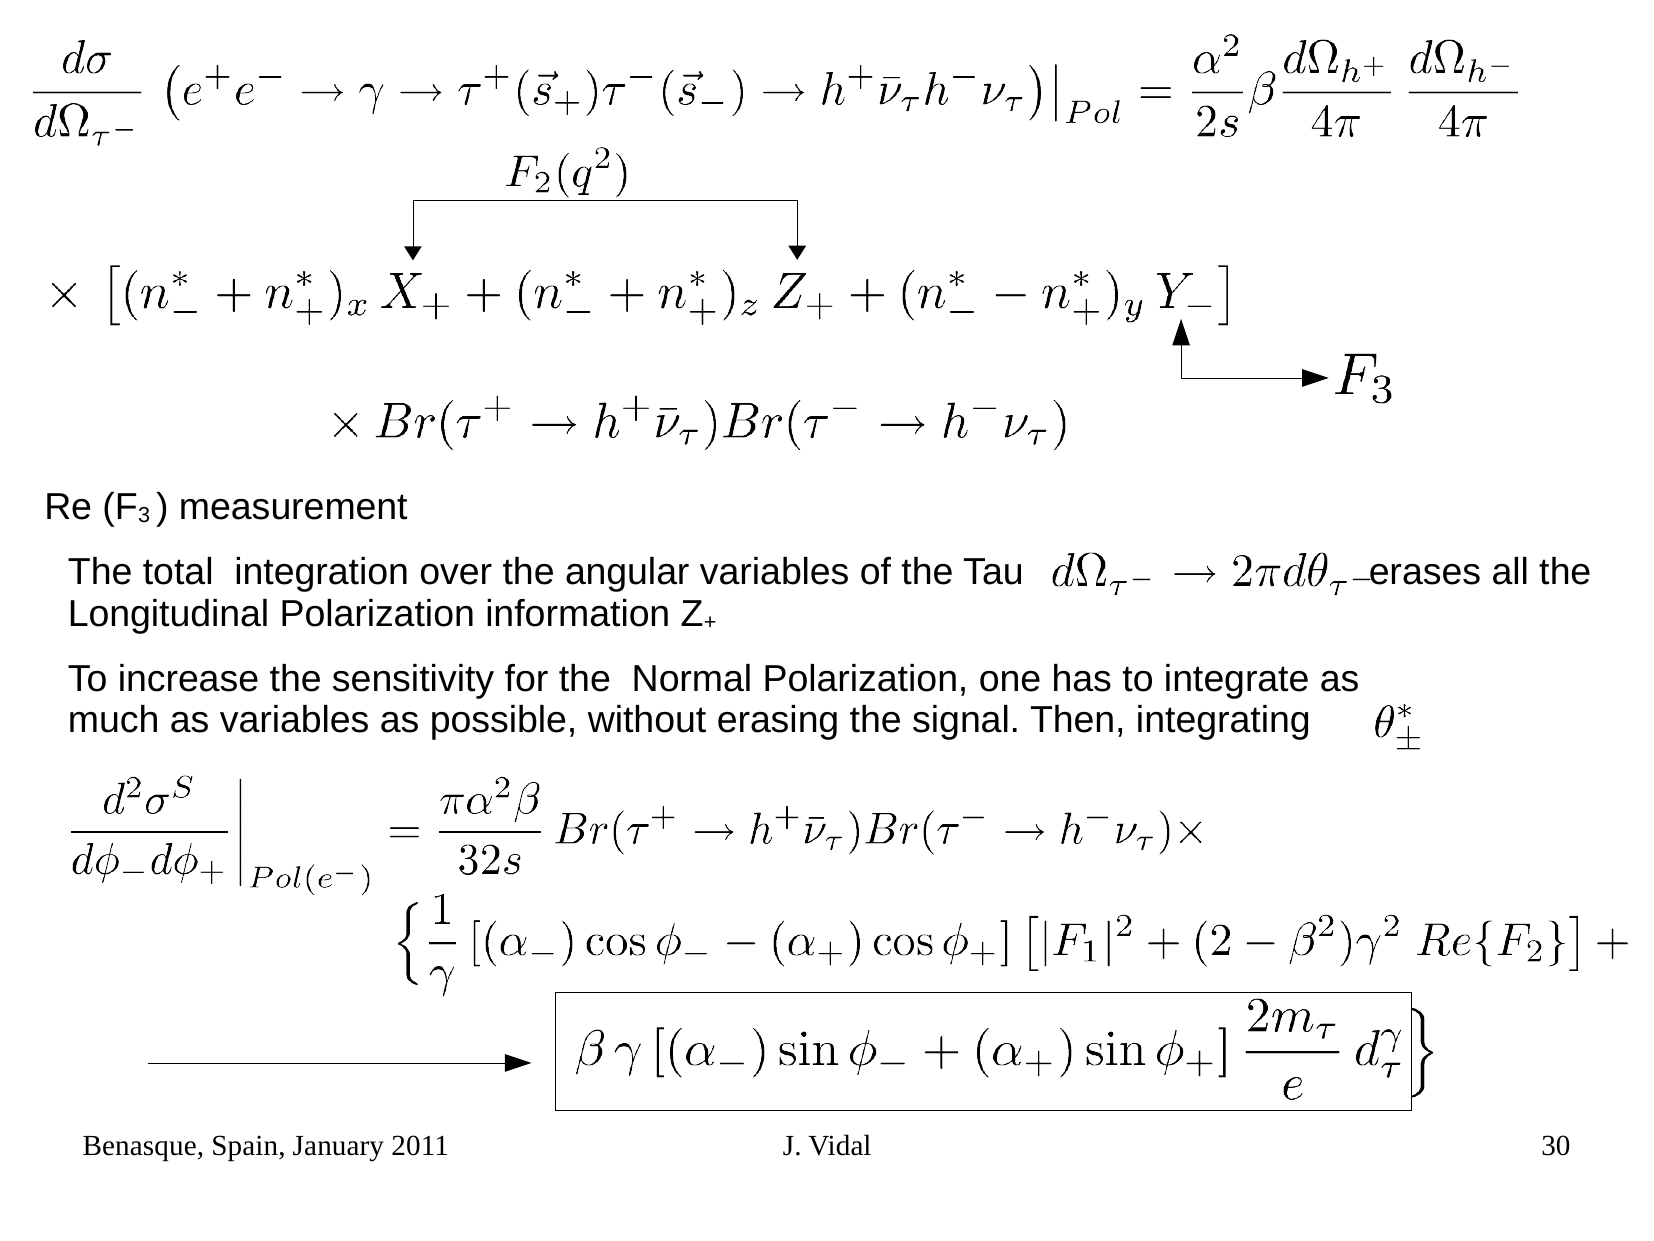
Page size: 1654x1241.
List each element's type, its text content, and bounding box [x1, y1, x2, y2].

text_box To increase the sensitivity for the Normal Polarization, one has to integrate as much as variables as possible, without erasing the signal. Then, integrating [53, 649, 1471, 749]
text_box Re (F3 ) measurement [29, 478, 423, 548]
picture [1328, 349, 1399, 408]
picture [66, 769, 1635, 1102]
picture [41, 259, 1241, 330]
picture [1370, 698, 1433, 757]
picture [1047, 550, 1382, 597]
picture [556, 993, 1411, 1102]
picture [323, 389, 1074, 454]
picture [29, 31, 1521, 201]
text_box The total integration over the angular variables of the Tau erases all the Longitudinal Polarization information Z+ [53, 543, 1625, 655]
